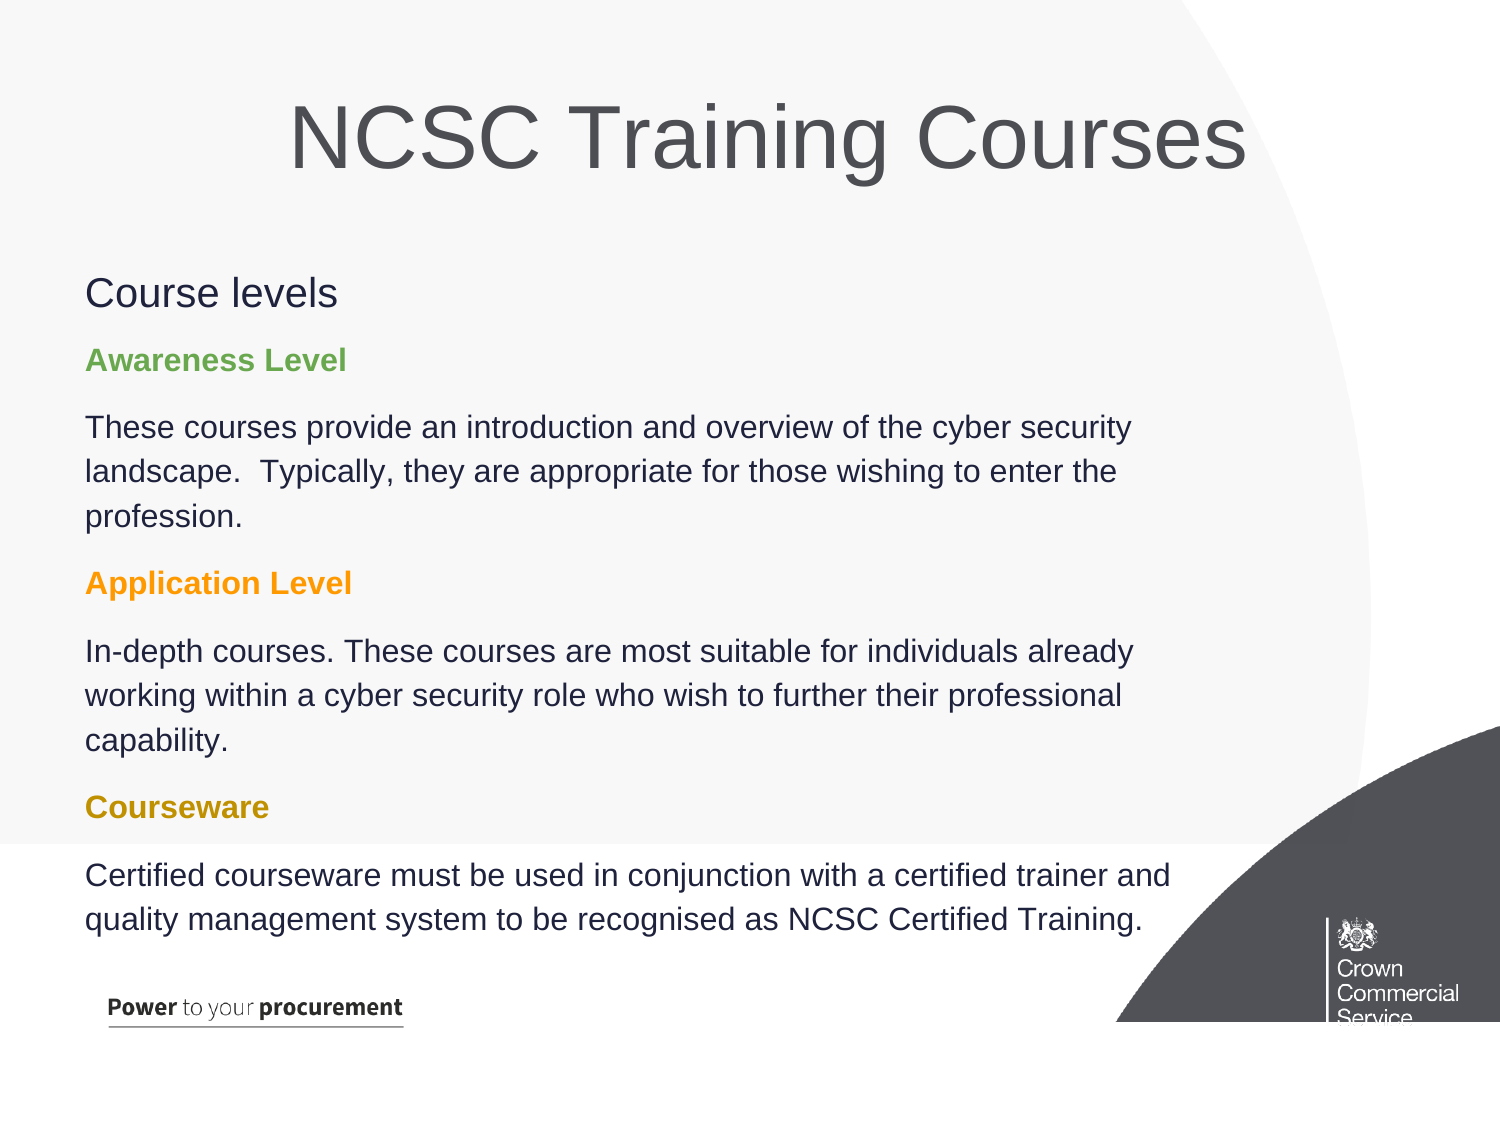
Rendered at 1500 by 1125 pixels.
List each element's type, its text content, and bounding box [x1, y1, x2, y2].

text_box Course levels Awareness Level These courses provide an introduction and overview of the cyber security landscape. Typically, they are appropriate for those wishing to enter the profession. Application Level In-depth courses. These courses are most suitable for individuals already working within a cyber security role who wish to further their professional capability. Courseware Certified courseware must be used in conjunction with a certified trainer and quality management system to be recognised as NCSC Certified Training. [69, 226, 1255, 996]
title NCSC Training Courses [96, 71, 1442, 210]
